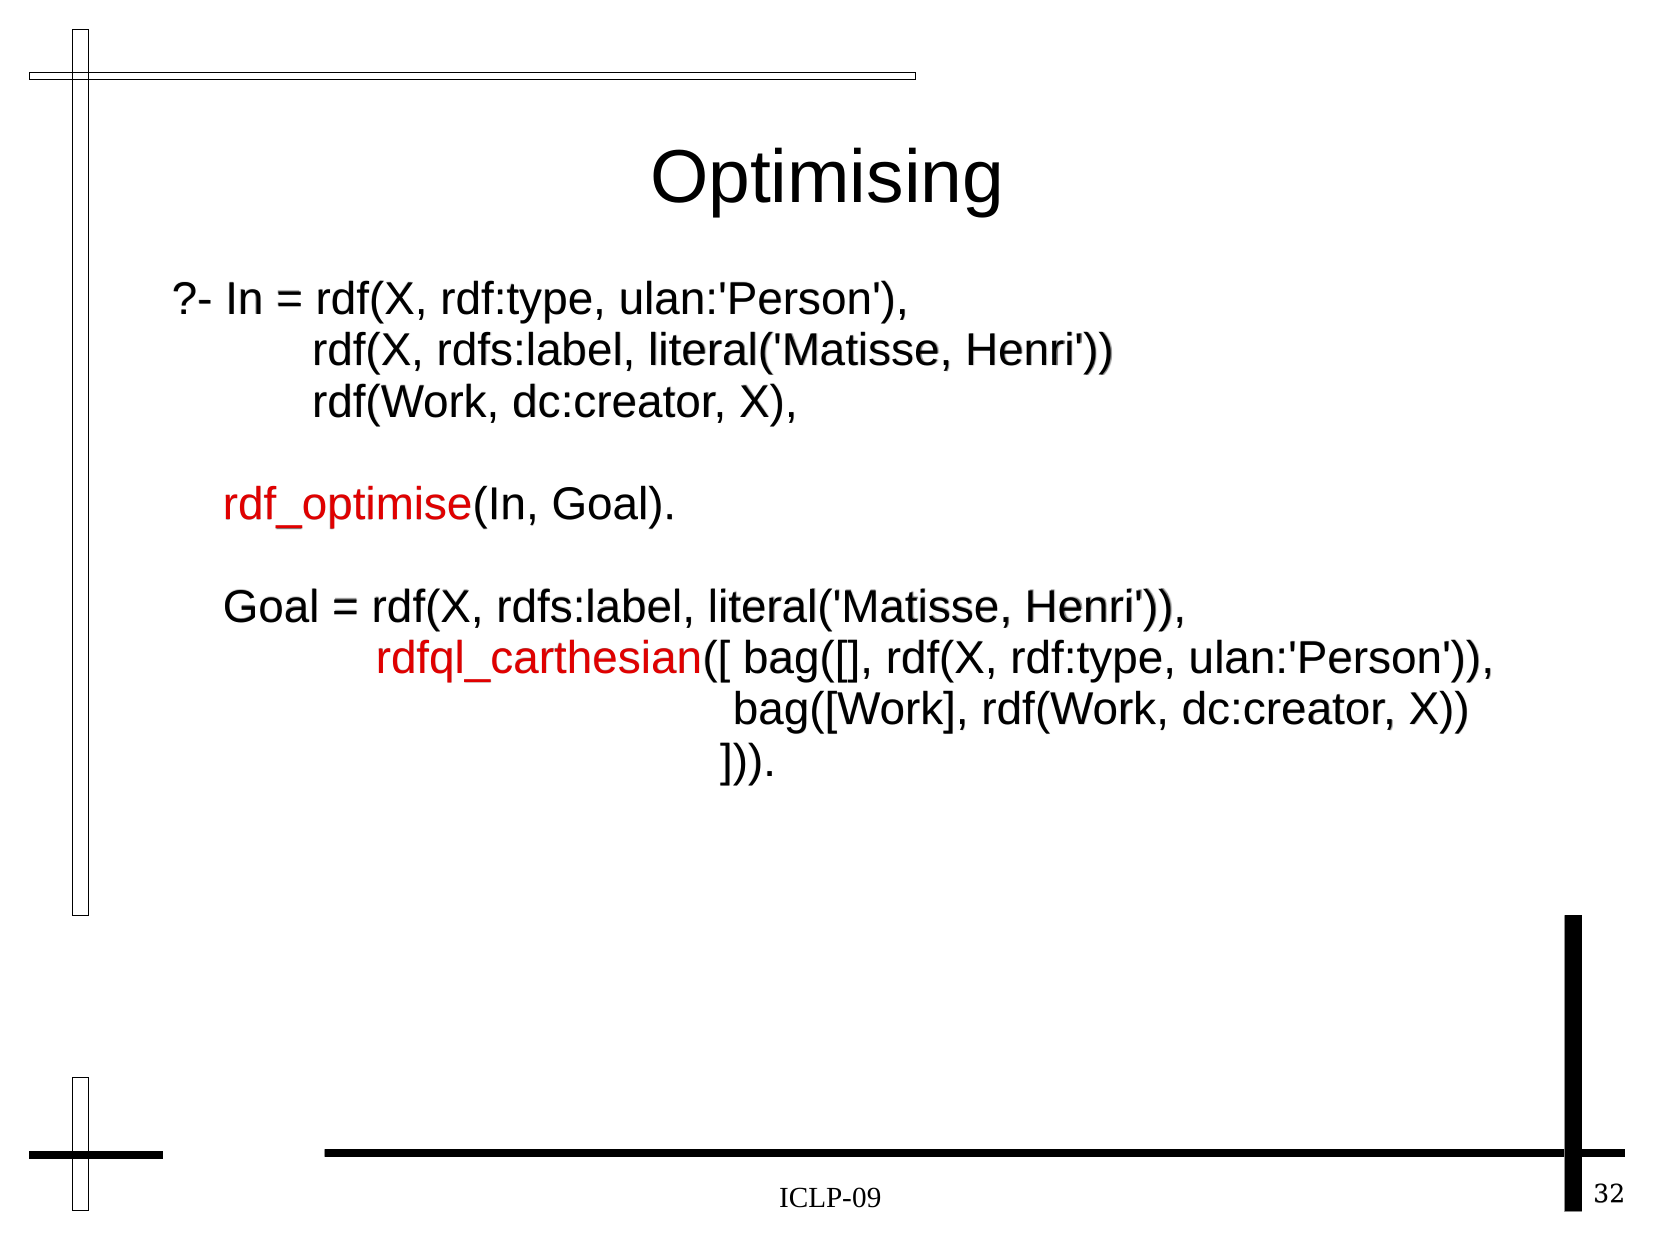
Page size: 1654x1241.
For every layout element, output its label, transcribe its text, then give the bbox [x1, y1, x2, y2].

text_box ?- In = rdf(X, rdf:type, ulan:'Person'), rdf(X, rdfs:label, literal('Matisse, Henri')) rdf(Work, dc:creator, X), rdf_optimise(In, Goal). Goal = rdf(X, rdfs:label, literal('Matisse, Henri')), rdfql_carthesian([ bag([], rdf(X, rdf:type, ulan:'Person')), bag([Work], rdf(Work, dc:creator, X)) ])). [157, 265, 1510, 794]
title Optimising [121, 88, 1534, 266]
